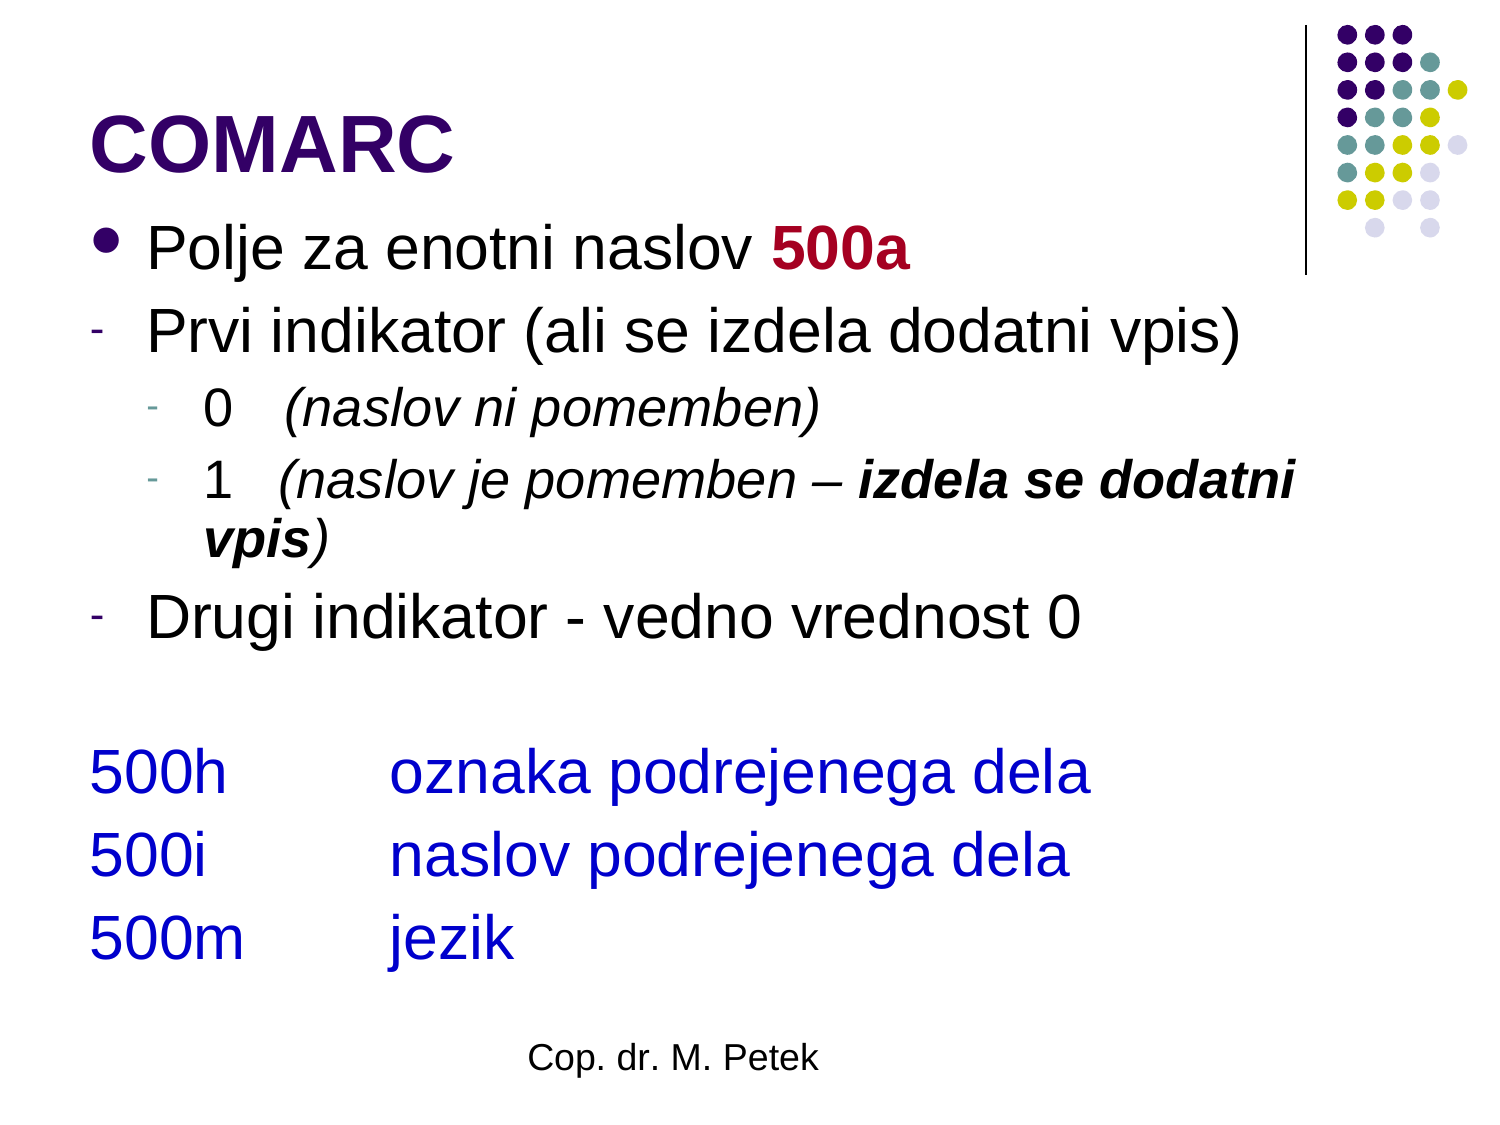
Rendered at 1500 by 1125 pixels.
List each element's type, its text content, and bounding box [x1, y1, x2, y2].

title COMARC [74, 19, 1313, 197]
list Polje za enotni naslov 500a Prvi indikator (ali se izdela dodatni vpis) 0 (naslov ni pomemben) 1 (naslov je pomemben – izdela se dodatni vpis) Drugi indikator - vedno vrednost 0 500h oznaka podrejenega dela 500i naslov podrejenega dela 500m jezik [75, 207, 1426, 1006]
